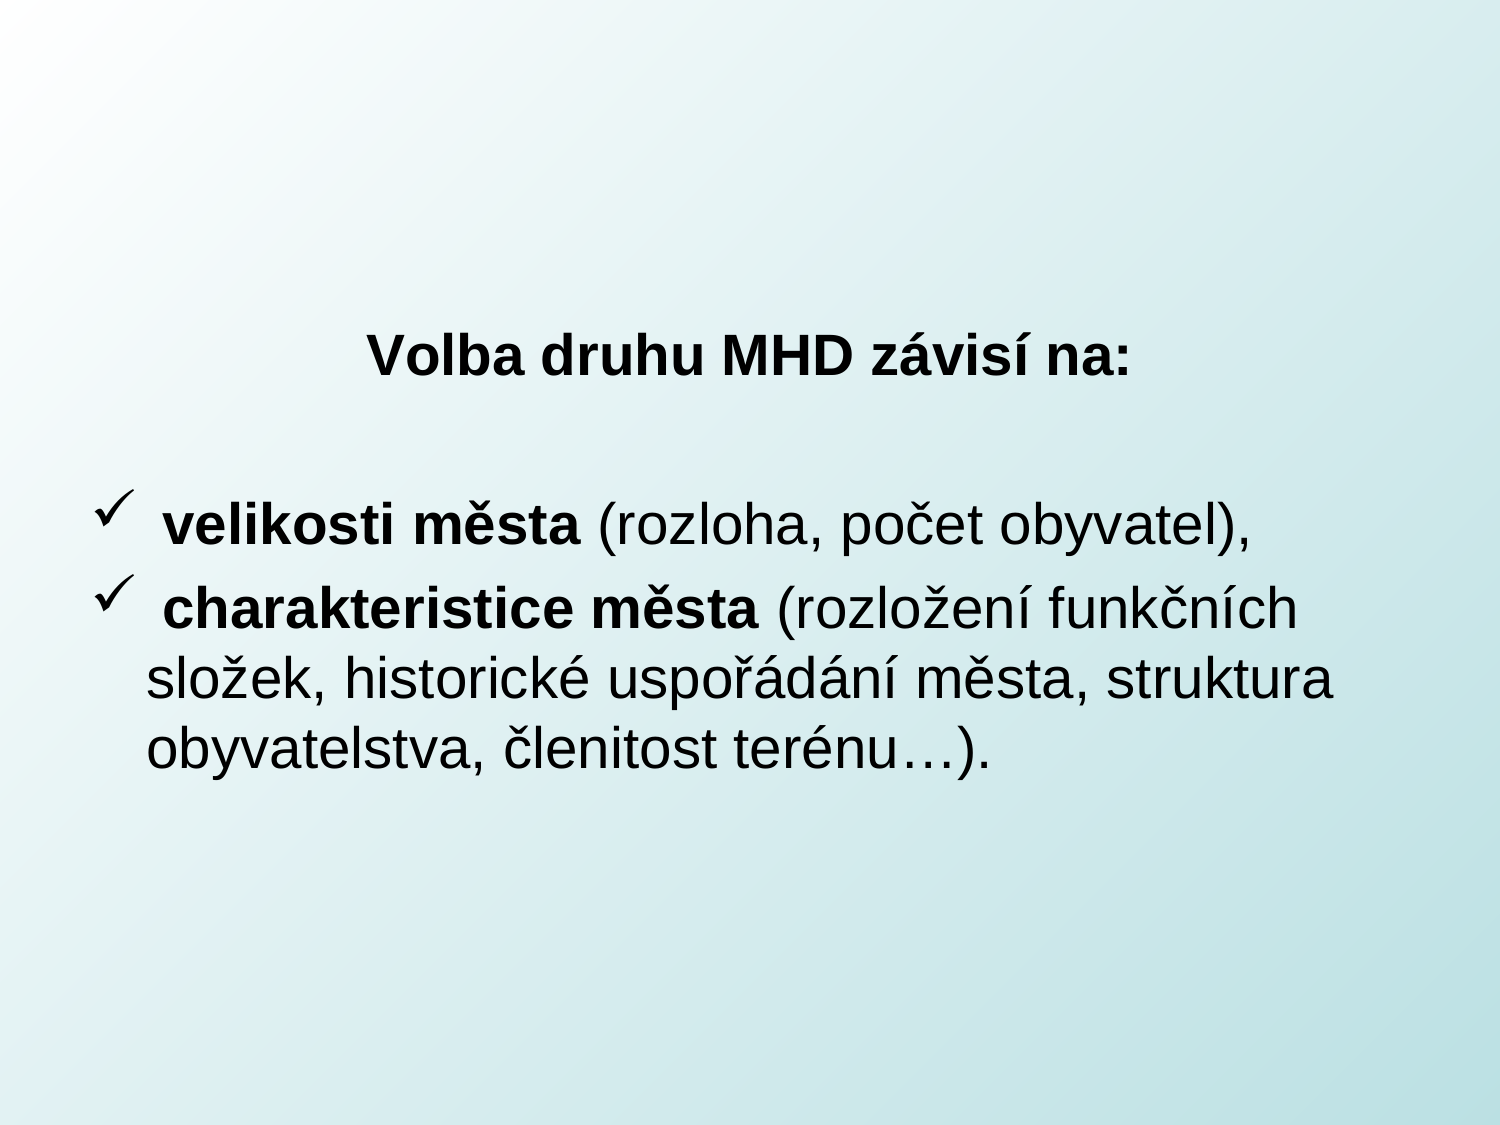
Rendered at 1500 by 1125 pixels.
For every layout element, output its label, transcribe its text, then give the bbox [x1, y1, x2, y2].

list Volba druhu MHD závisí na: velikosti města (rozloha, počet obyvatel), charakteristice města (rozložení funkčních složek, historické uspořádání města, struktura obyvatelstva, členitost terénu…). [75, 140, 1426, 1006]
